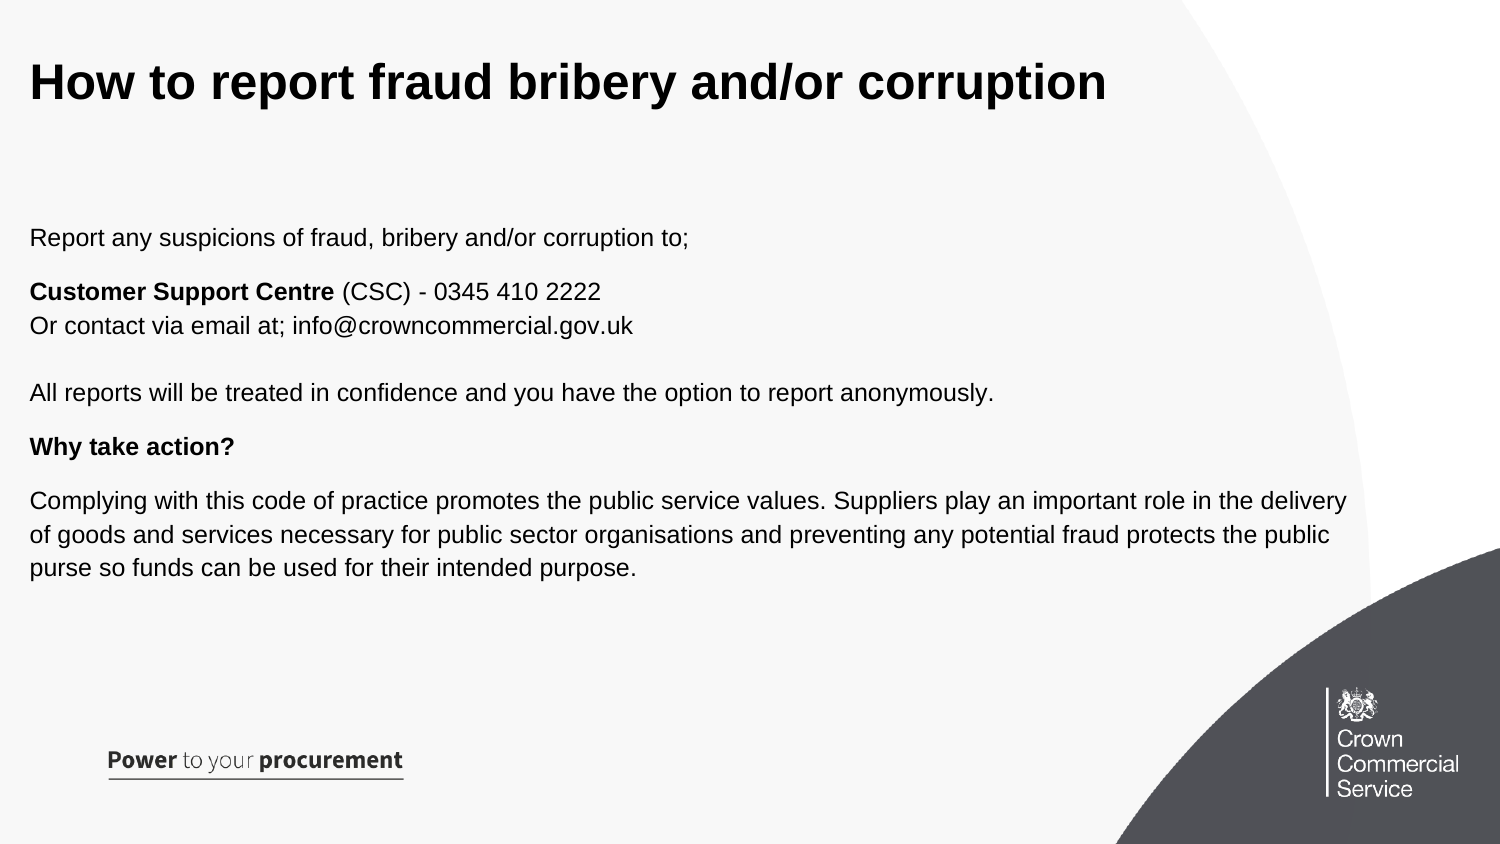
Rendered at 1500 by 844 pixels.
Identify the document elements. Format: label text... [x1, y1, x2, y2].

text_box Report any suspicions of fraud, bribery and/or corruption to; Customer Support Centre (CSC) - ​0345 410 2222 Or contact via email at; info@crowncommercial.gov.uk All reports will be treated in confidence and you have the option to report anonymously. Why take action? Complying with this code of practice promotes the public service values. Suppliers play an important role in the delivery of goods and services necessary for public sector organisations and preventing any potential fraud protects the public purse so funds can be used for their intended purpose. [29, 187, 1354, 791]
text_box How to report fraud bribery and/or corruption [29, 40, 1471, 164]
